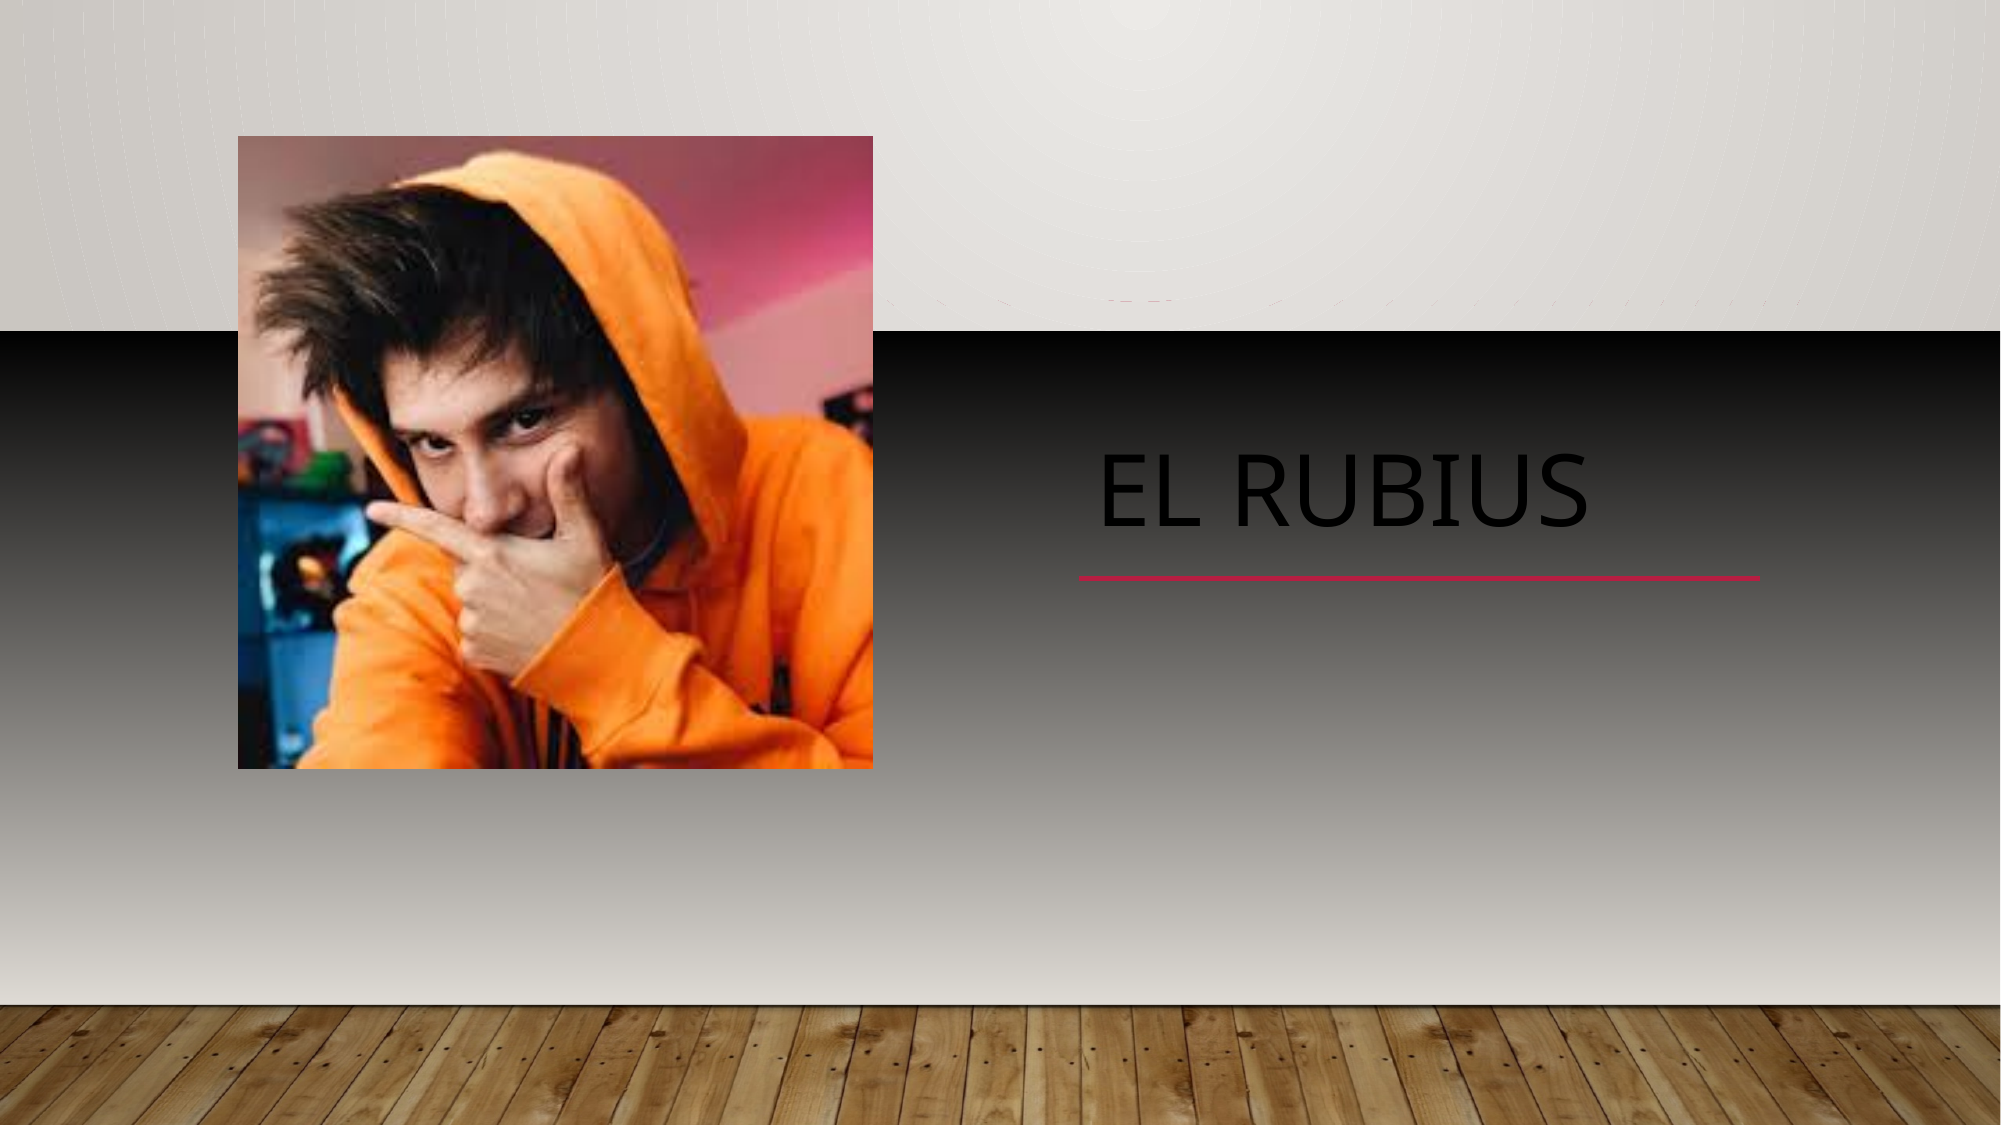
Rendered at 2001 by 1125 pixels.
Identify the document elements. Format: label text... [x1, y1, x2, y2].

picture [238, 137, 873, 769]
picture [0, 1005, 2000, 1125]
text_box [0, 0, 2000, 1005]
title EL RUBIUS [1080, 158, 1762, 549]
